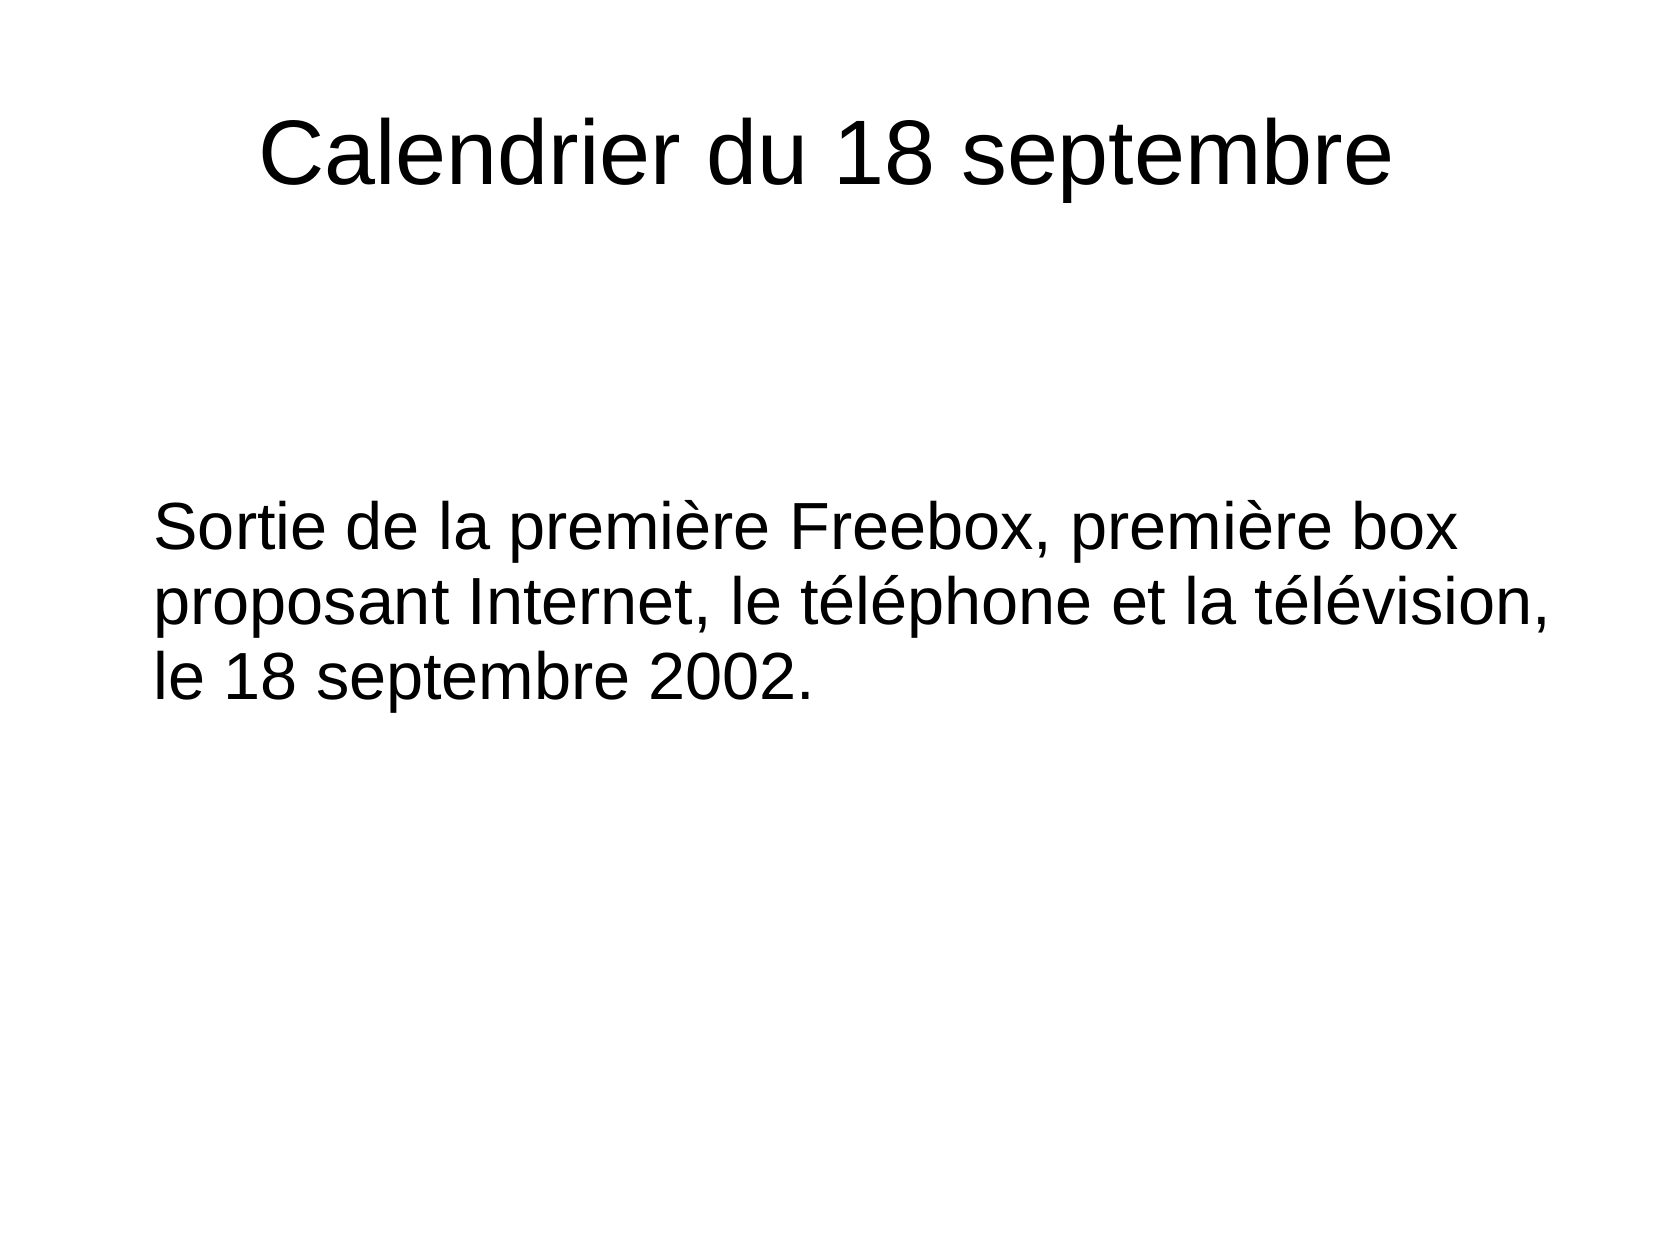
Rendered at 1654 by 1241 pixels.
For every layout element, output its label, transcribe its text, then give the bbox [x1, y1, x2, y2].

list Sortie de la première Freebox, première box proposant Internet, le téléphone et la télévision, le 18 septembre 2002. [82, 290, 1571, 749]
title Calendrier du 18 septembre [82, 49, 1571, 257]
